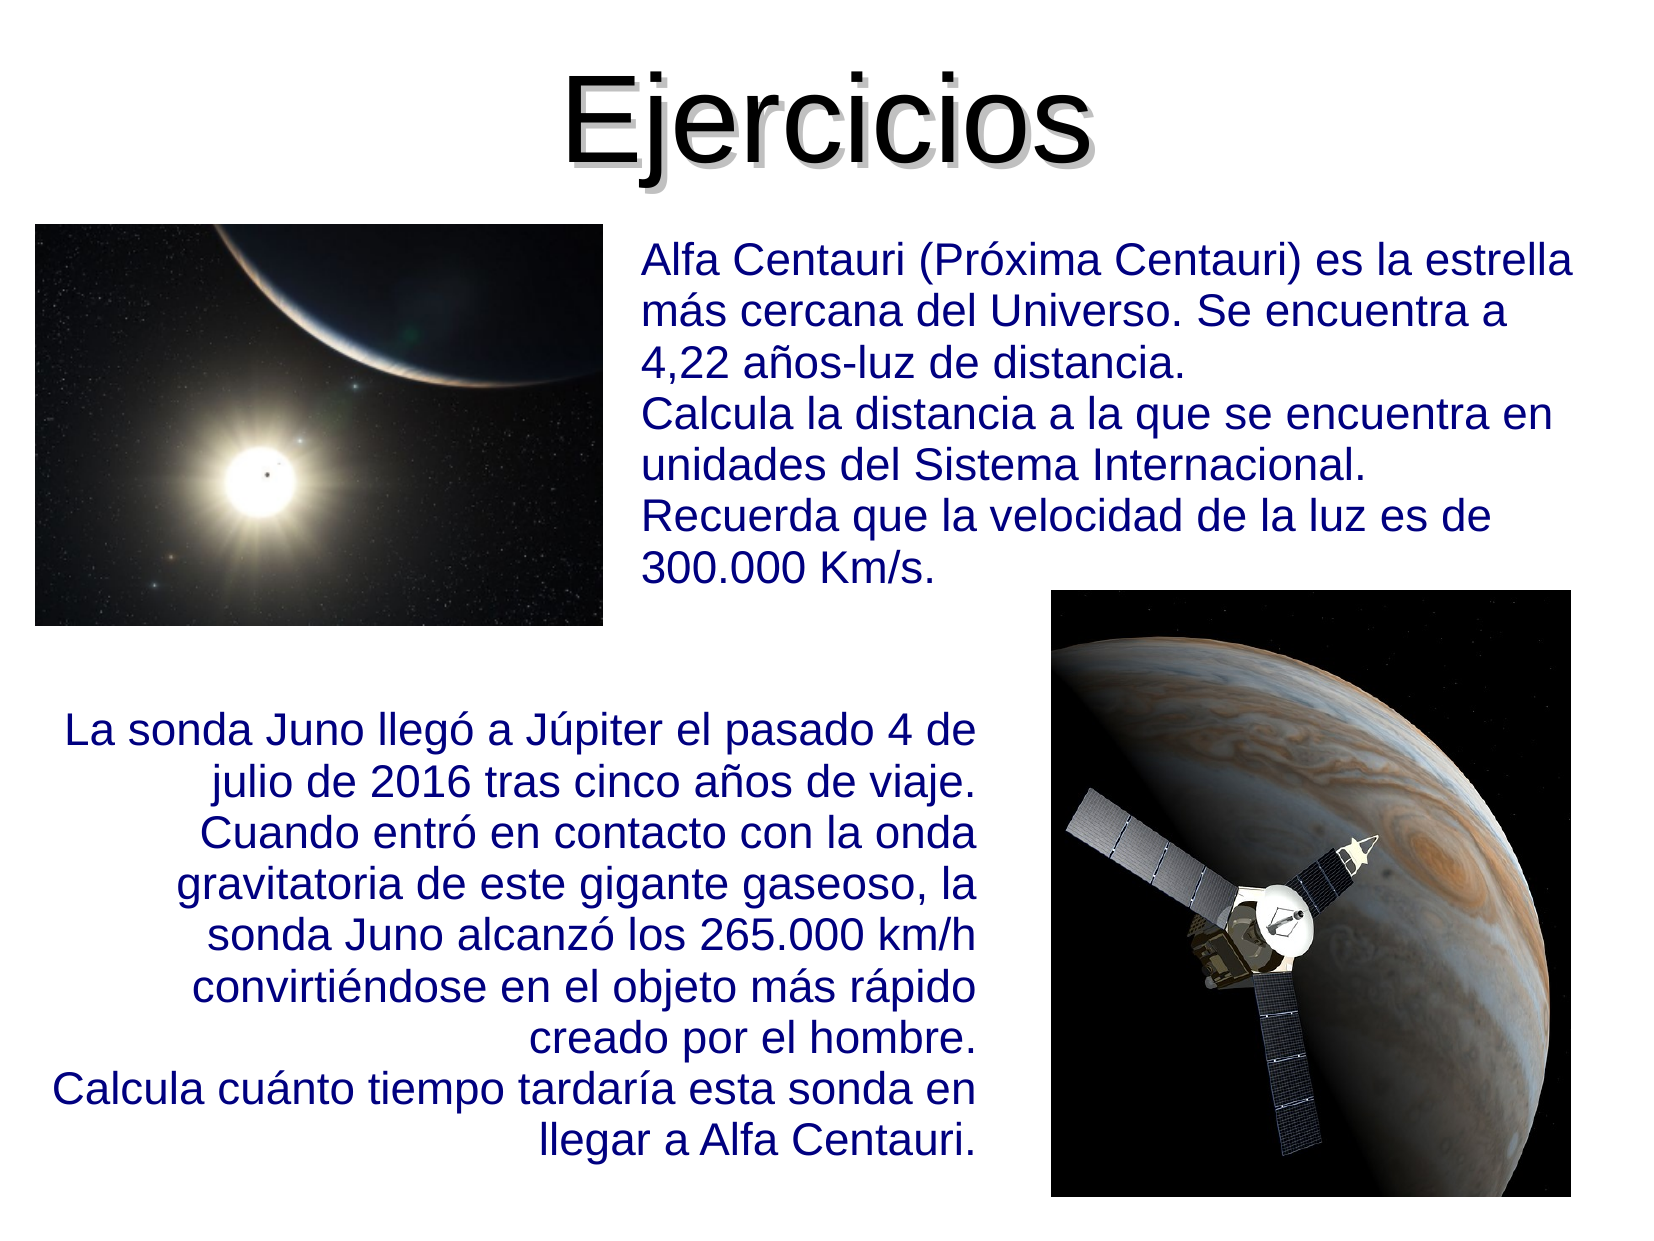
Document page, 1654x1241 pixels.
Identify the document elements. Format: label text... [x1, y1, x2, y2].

title Ejercicios [82, 49, 1571, 190]
text_box La sonda Juno llegó a Júpiter el pasado 4 de julio de 2016 tras cinco años de viaje. Cuando entró en contacto con la onda gravitatoria de este gigante gaseoso, la sonda Juno alcanzó los 265.000 km/h convirtiéndose en el objeto más rápido creado por el hombre. Calcula cuánto tiempo tardaría esta sonda en llegar a Alfa Centauri. [35, 696, 993, 1174]
text_box Alfa Centauri (Próxima Centauri) es la estrella más cercana del Universo. Se encuentra a 4,22 años-luz de distancia. Calcula la distancia a la que se encuentra en unidades del Sistema Internacional. Recuerda que la velocidad de la luz es de 300.000 Km/s. [625, 226, 1595, 601]
picture [35, 224, 603, 626]
picture [1051, 590, 1571, 1197]
